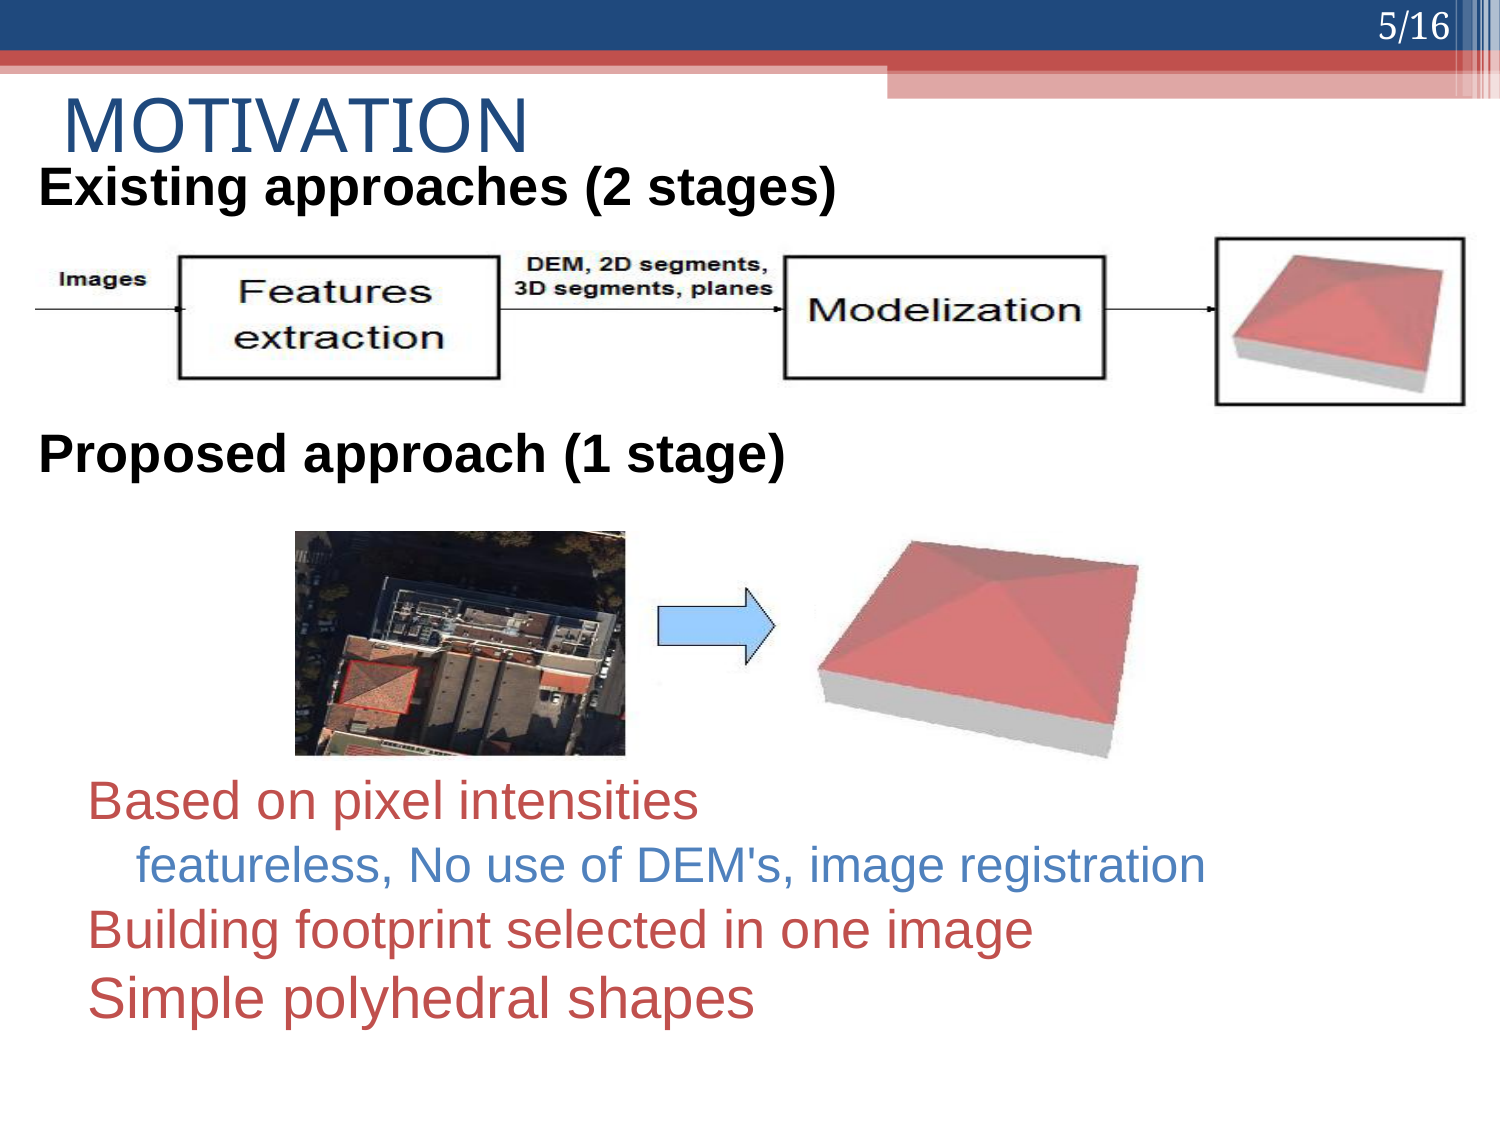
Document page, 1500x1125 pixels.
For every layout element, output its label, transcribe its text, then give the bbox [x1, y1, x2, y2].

title MOTIVATION [46, 70, 1397, 148]
picture [35, 232, 1477, 414]
list Existing approaches (2 stages) Proposed approach (1 stage) Based on pixel intensities featureless, No use of DEM's, image registration Building footprint selected in one image Simple polyhedral shapes [5, 148, 1500, 1125]
text_box <numéro>/16 [1340, 0, 1466, 61]
picture [295, 531, 1182, 768]
